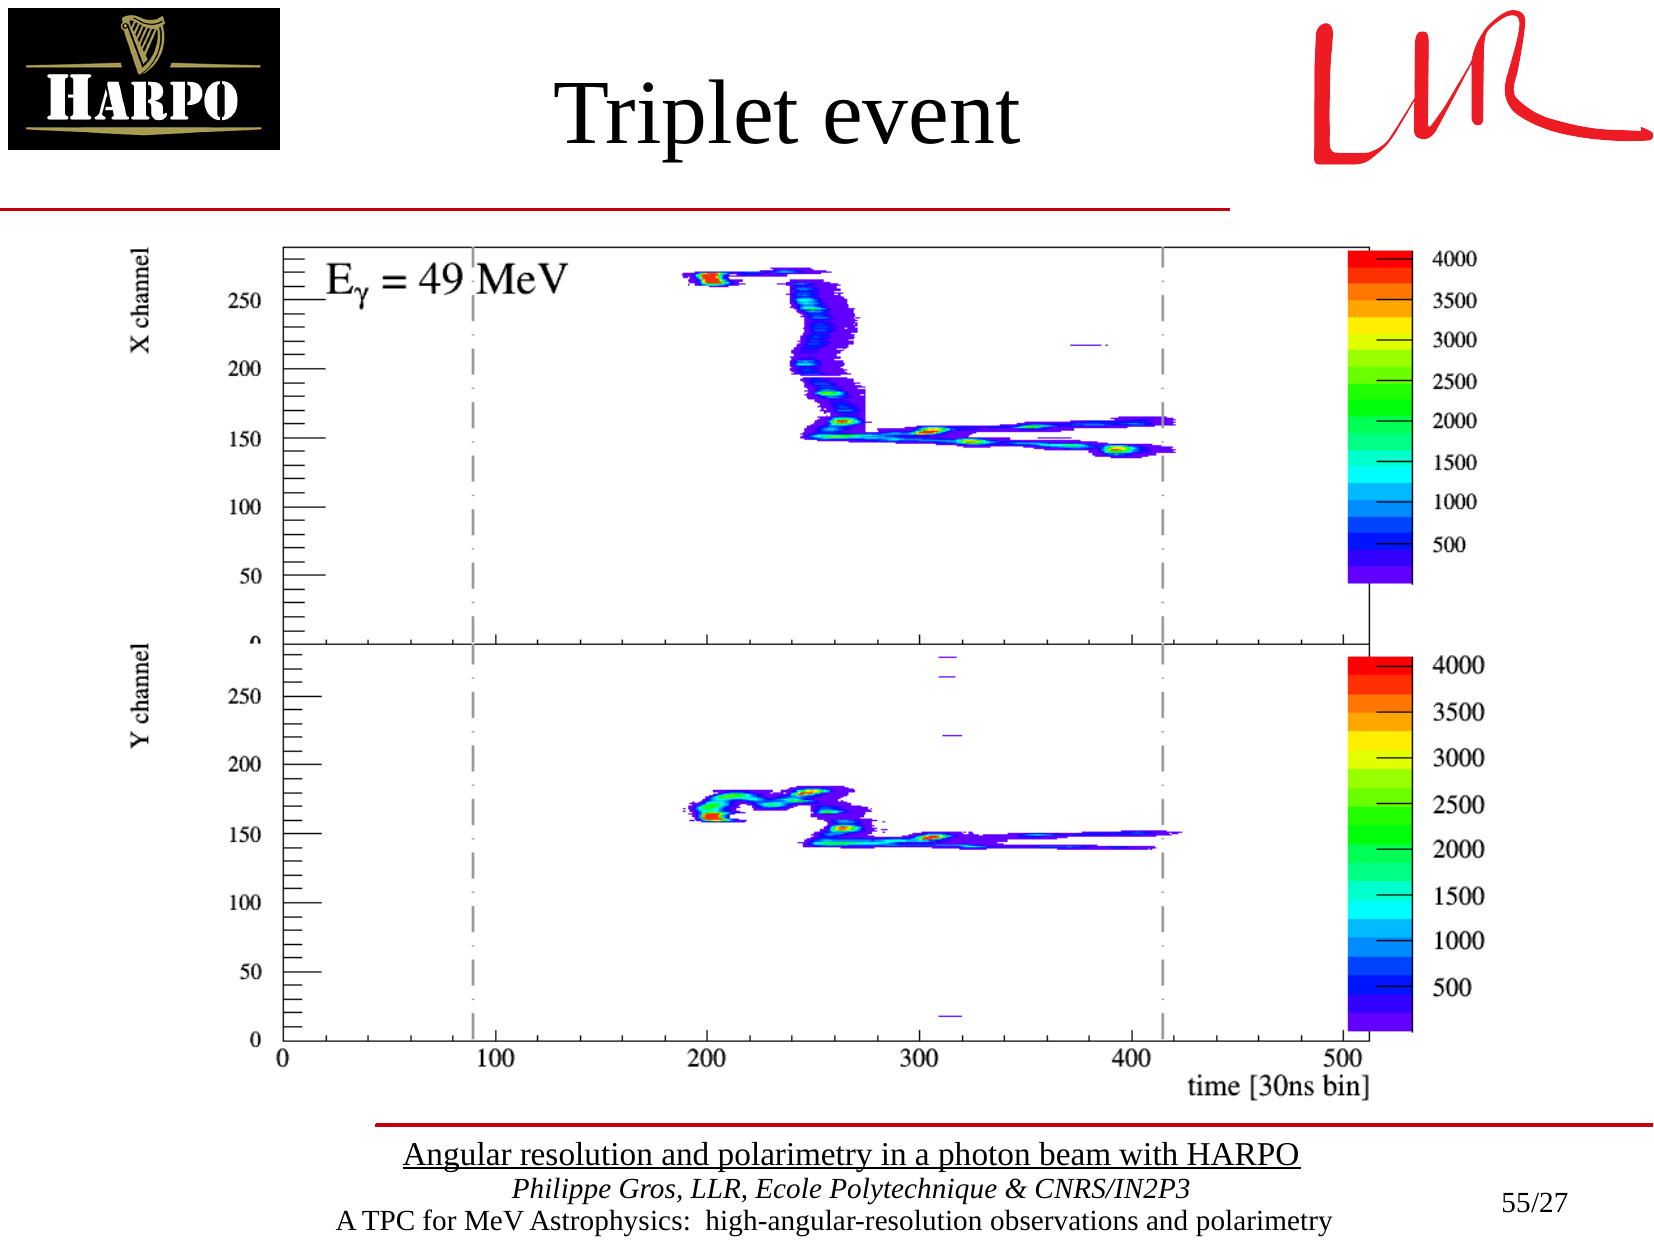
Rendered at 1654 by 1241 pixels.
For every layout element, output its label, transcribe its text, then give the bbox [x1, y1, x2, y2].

picture [112, 239, 1541, 1102]
picture [1314, 10, 1653, 165]
title Triplet event [284, 14, 1290, 210]
picture [8, 8, 280, 150]
